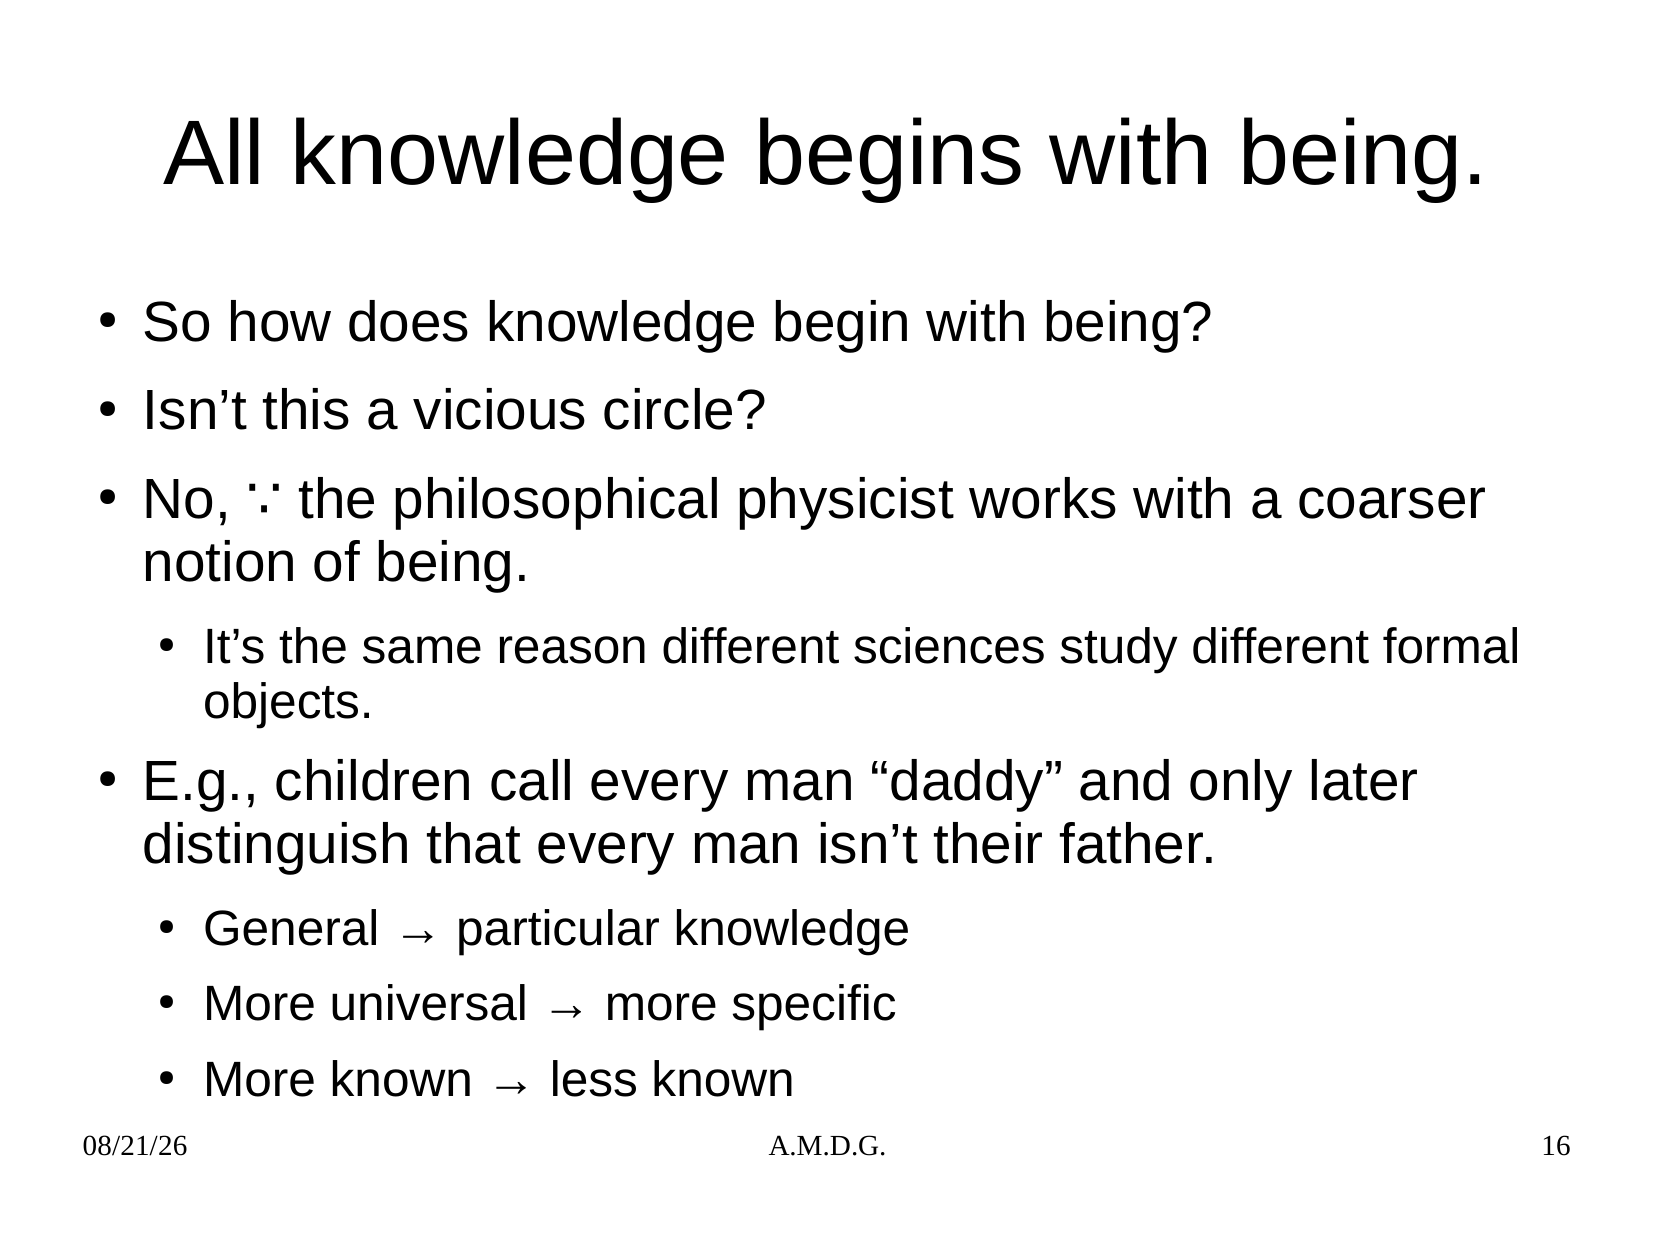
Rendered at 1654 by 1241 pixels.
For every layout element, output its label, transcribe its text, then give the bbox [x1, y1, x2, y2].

list So how does knowledge begin with being? Isn’t this a vicious circle? No, ∵ the philosophical physicist works with a coarser notion of being. It’s the same reason different sciences study different formal objects. E.g., children call every man “daddy” and only later distinguish that every man isn’t their father. General → particular knowledge More universal → more specific More known → less known [82, 290, 1571, 1109]
title All knowledge begins with being. [82, 49, 1571, 257]
